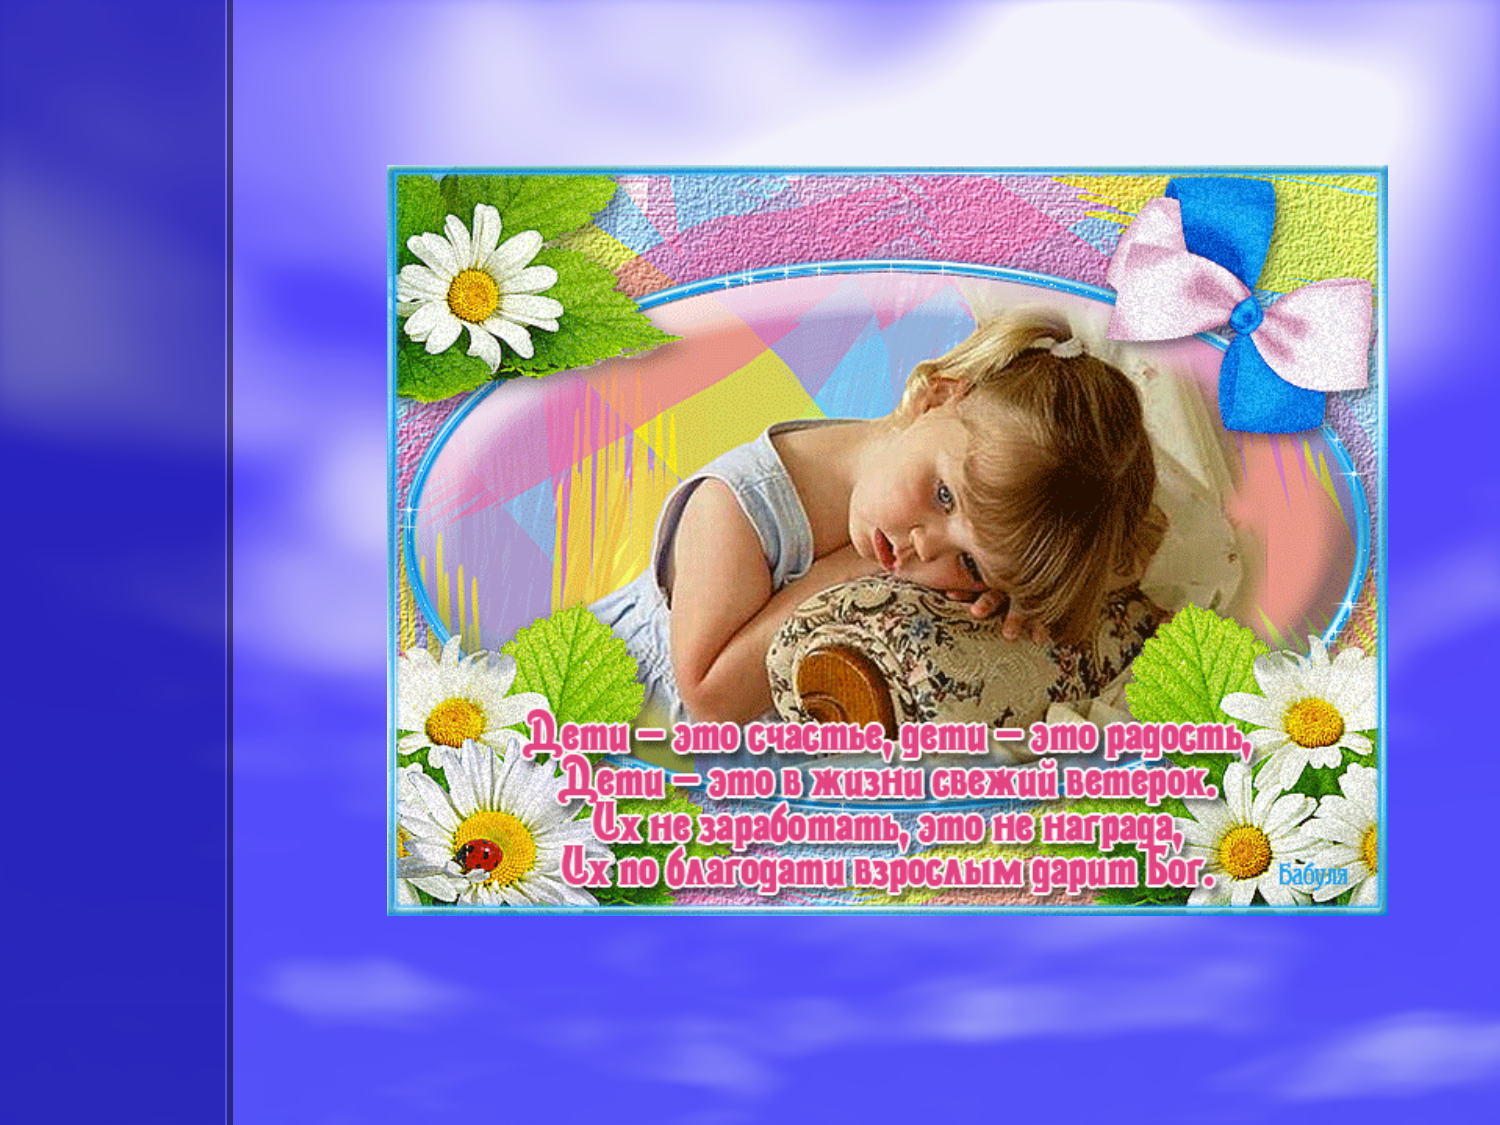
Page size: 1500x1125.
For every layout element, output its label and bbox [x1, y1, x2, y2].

picture [387, 165, 1388, 916]
